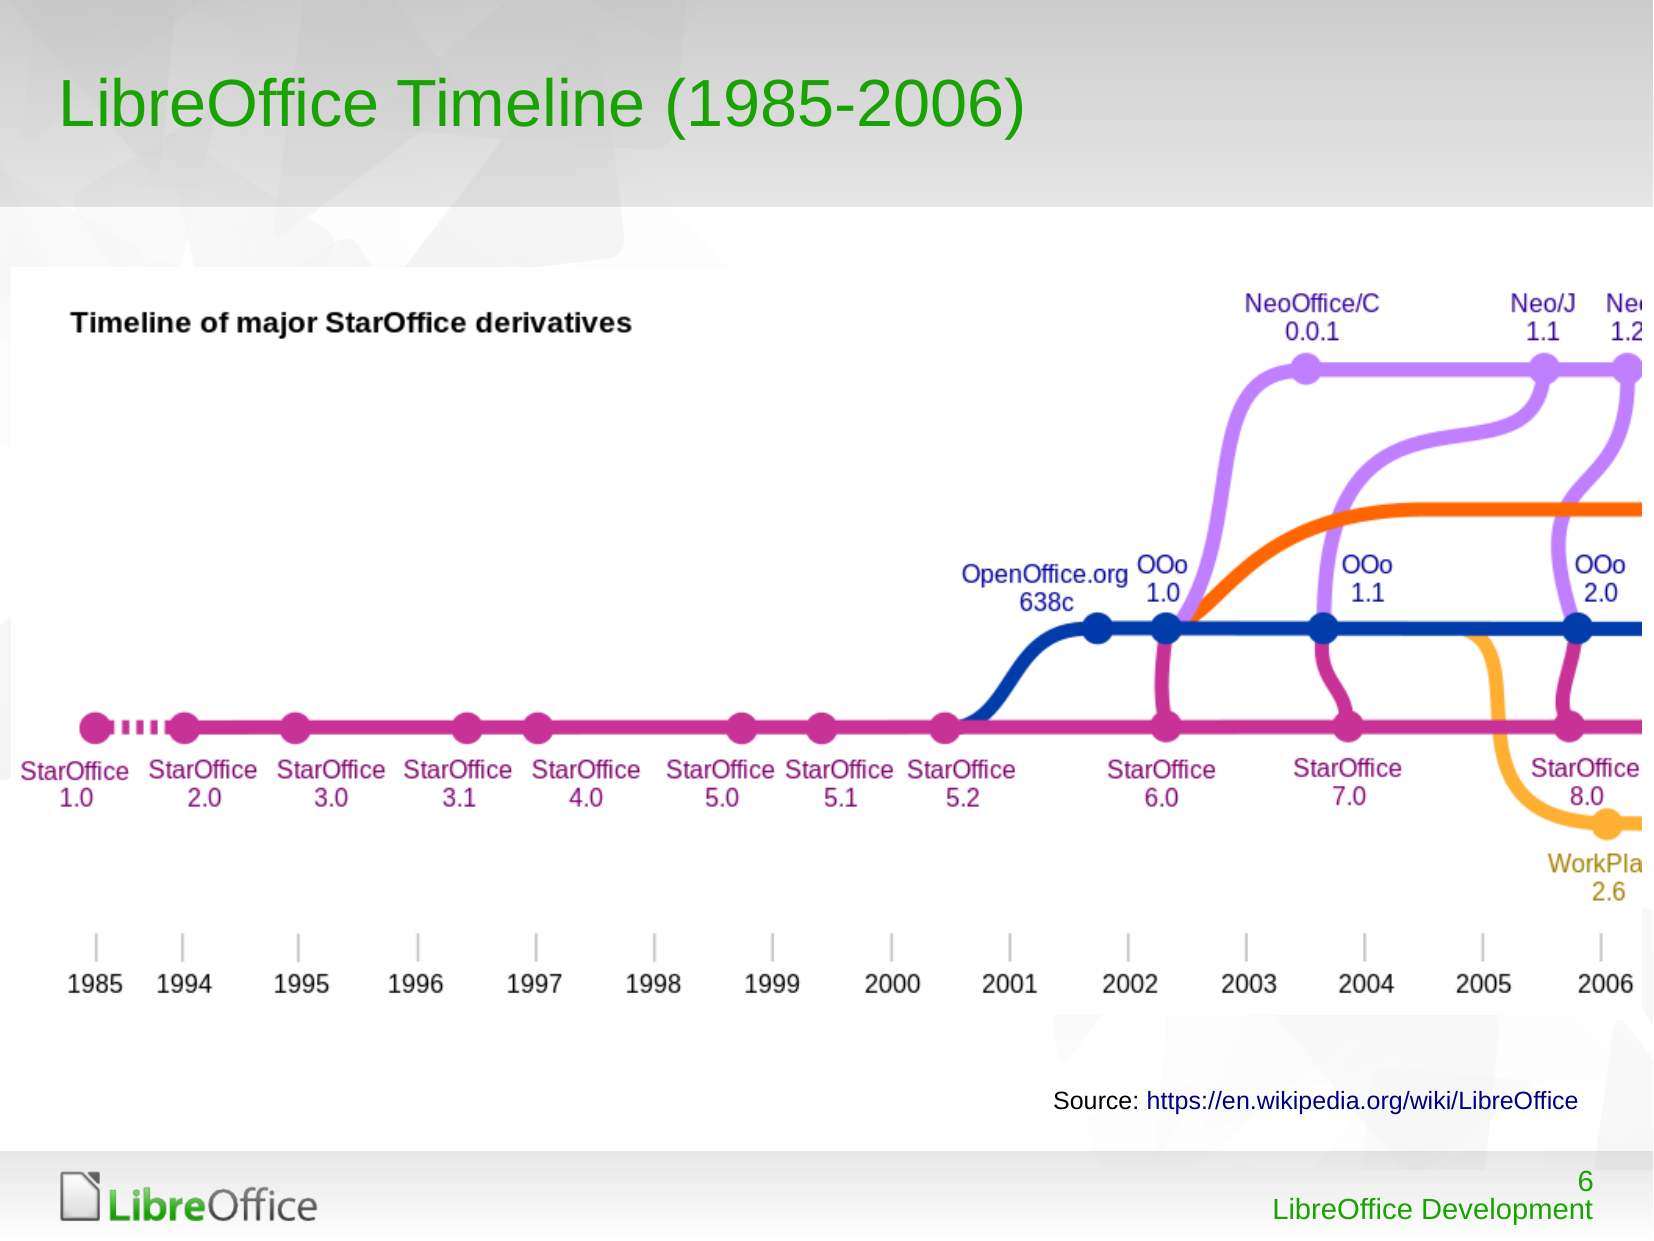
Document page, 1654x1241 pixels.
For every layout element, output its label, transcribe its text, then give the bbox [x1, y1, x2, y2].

text_box Source: https://en.wikipedia.org/wiki/LibreOffice [1038, 1079, 1595, 1123]
picture [41, 1152, 337, 1241]
picture [0, 0, 1653, 1170]
title LibreOffice Timeline (1985-2006) [58, 29, 1594, 178]
